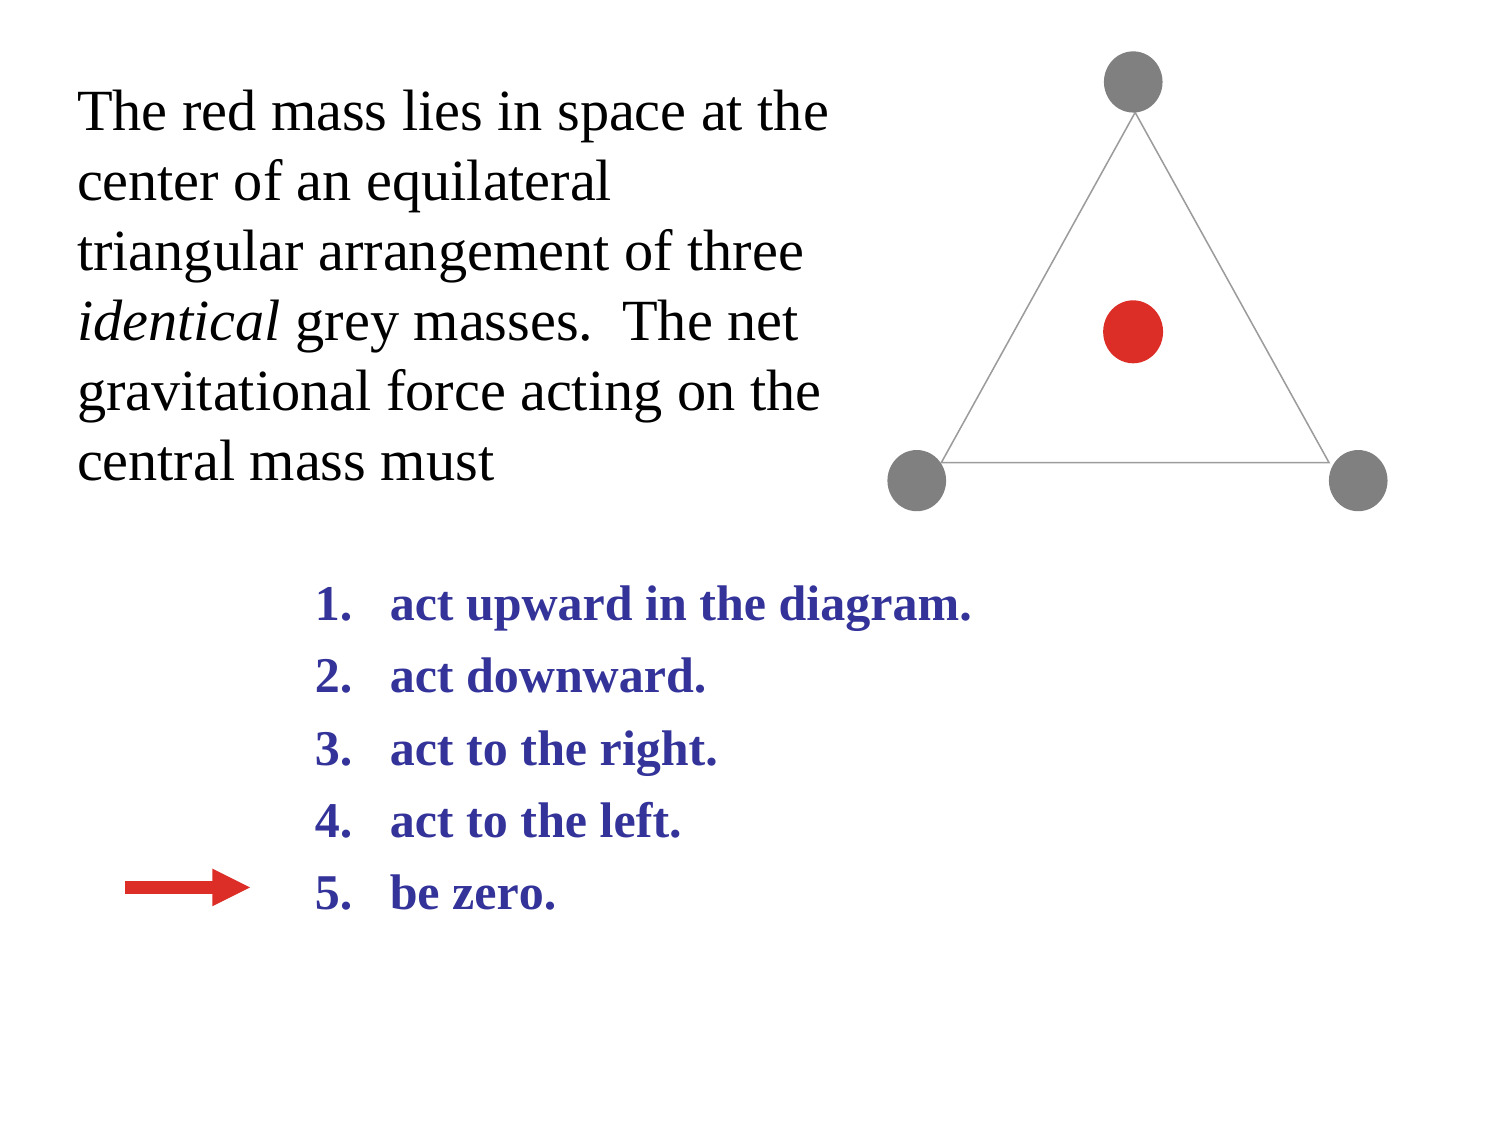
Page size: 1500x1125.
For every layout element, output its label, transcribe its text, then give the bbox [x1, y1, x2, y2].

text_box [887, 450, 947, 512]
text_box [1103, 51, 1163, 113]
text_box The red mass lies in space at the center of an equilateral triangular arrangement of three identical grey masses. The net gravitational force acting on the central mass must [62, 64, 853, 500]
text_box act upward in the diagram. act downward. act to the right. act to the left. be zero. [300, 562, 988, 928]
text_box [1103, 301, 1163, 363]
text_box [1328, 450, 1388, 512]
